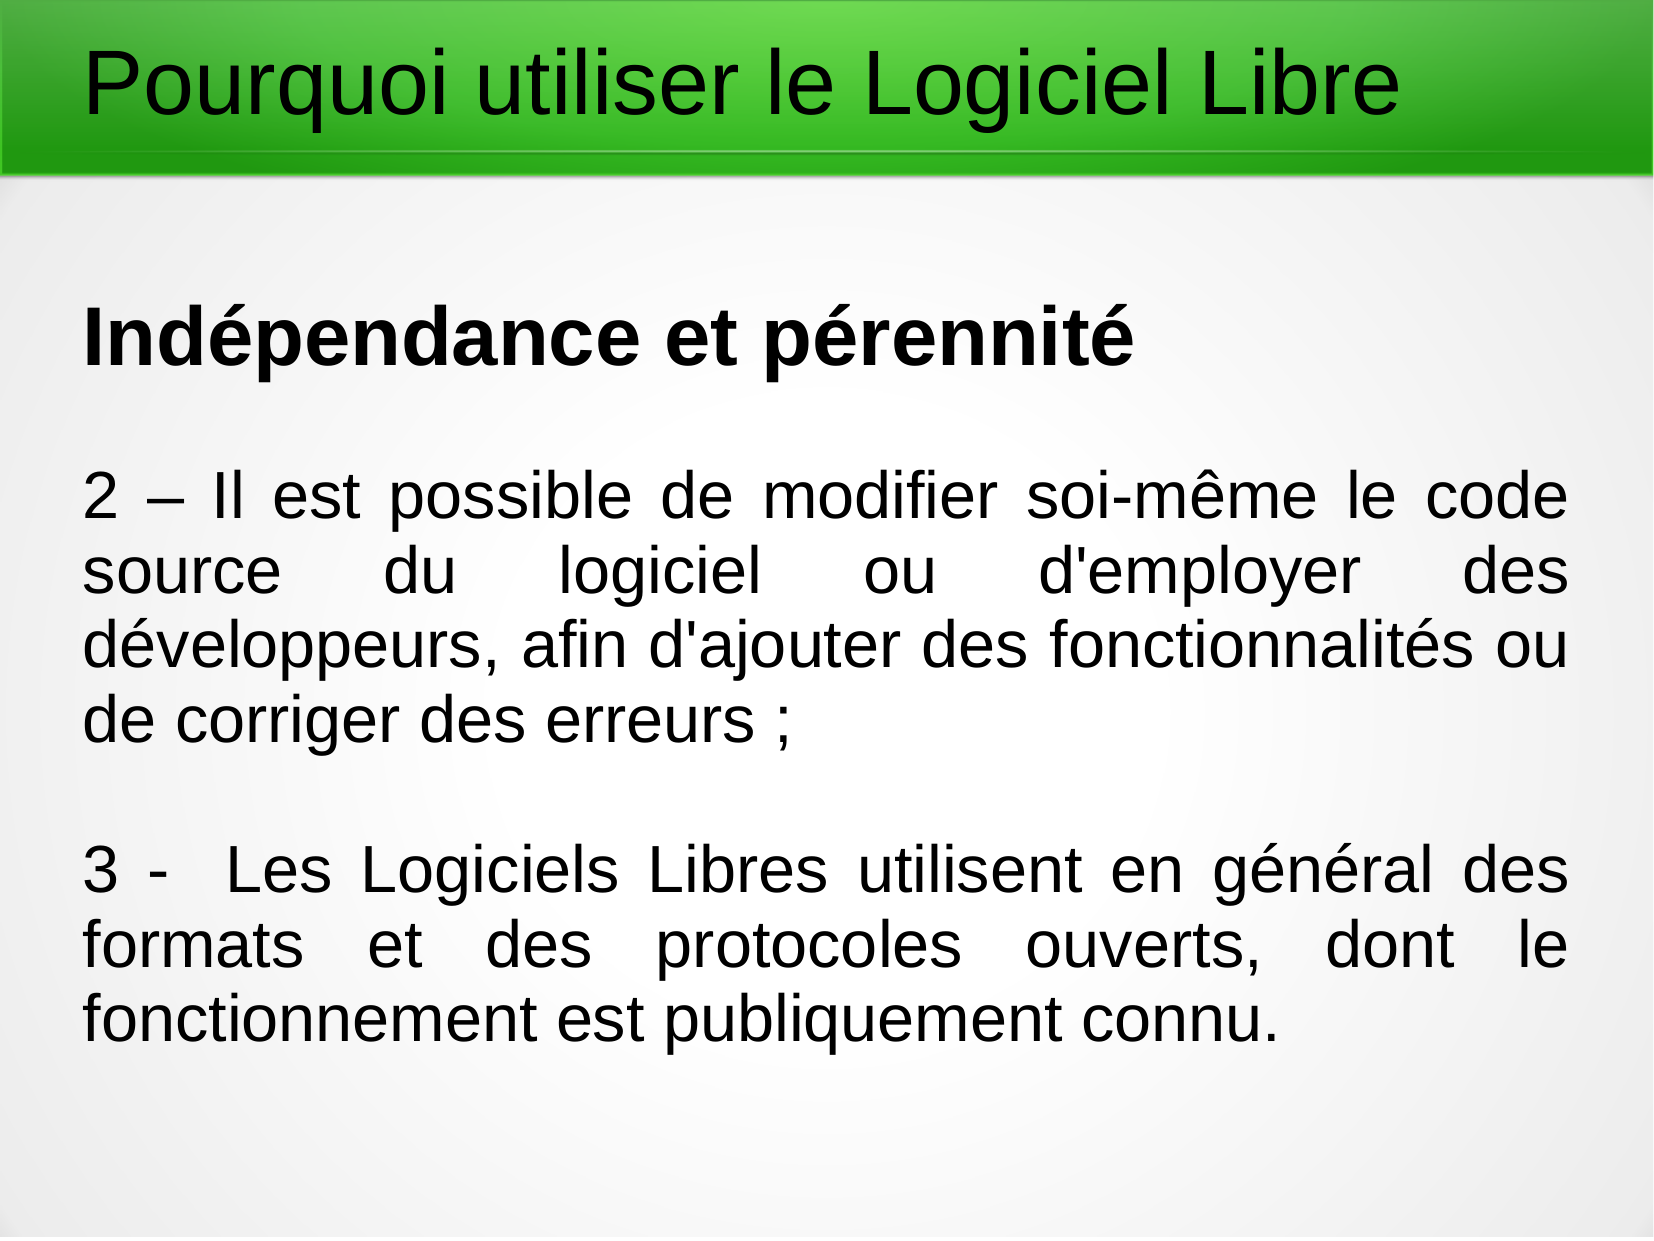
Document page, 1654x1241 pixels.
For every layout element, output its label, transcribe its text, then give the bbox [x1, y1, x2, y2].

subtitle Indépendance et pérennité 2 – Il est possible de modifier soi-même le code source du logiciel ou d'employer des développeurs, afin d'ajouter des fonctionnalités ou de corriger des erreurs ; 3 - Les Logiciels Libres utilisent en général des formats et des protocoles ouverts, dont le fonctionnement est publiquement connu. [82, 290, 1571, 1057]
picture [0, 0, 1654, 1237]
title Pourquoi utiliser le Logiciel Libre [82, 11, 1571, 154]
